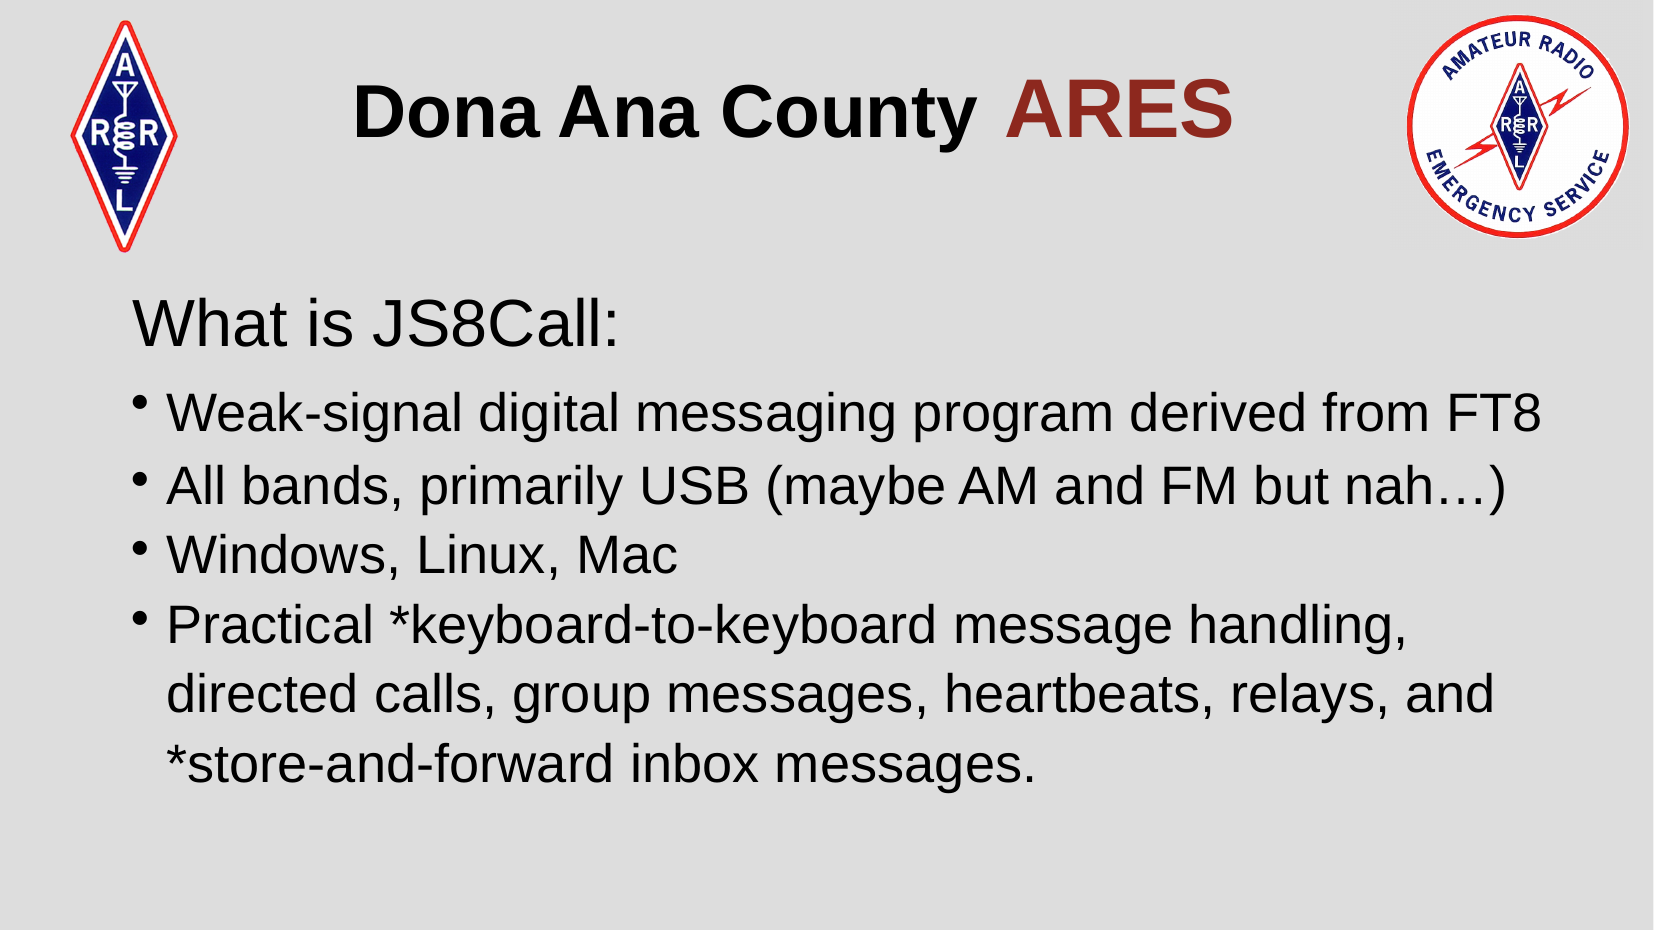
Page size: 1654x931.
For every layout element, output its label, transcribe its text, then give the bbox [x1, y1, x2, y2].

picture [38, 9, 209, 265]
picture [1390, 0, 1643, 250]
title Dona Ana County ARES [209, 21, 1390, 190]
subtitle What is JS8Call: Weak-signal digital messaging program derived from FT8 All bands, primarily USB (maybe AM and FM but nah…) Windows, Linux, Mac Practical *keyboard-to-keyboard message handling, directed calls, group messages, heartbeats, relays, and *store-and-forward inbox messages. [95, 285, 1584, 882]
